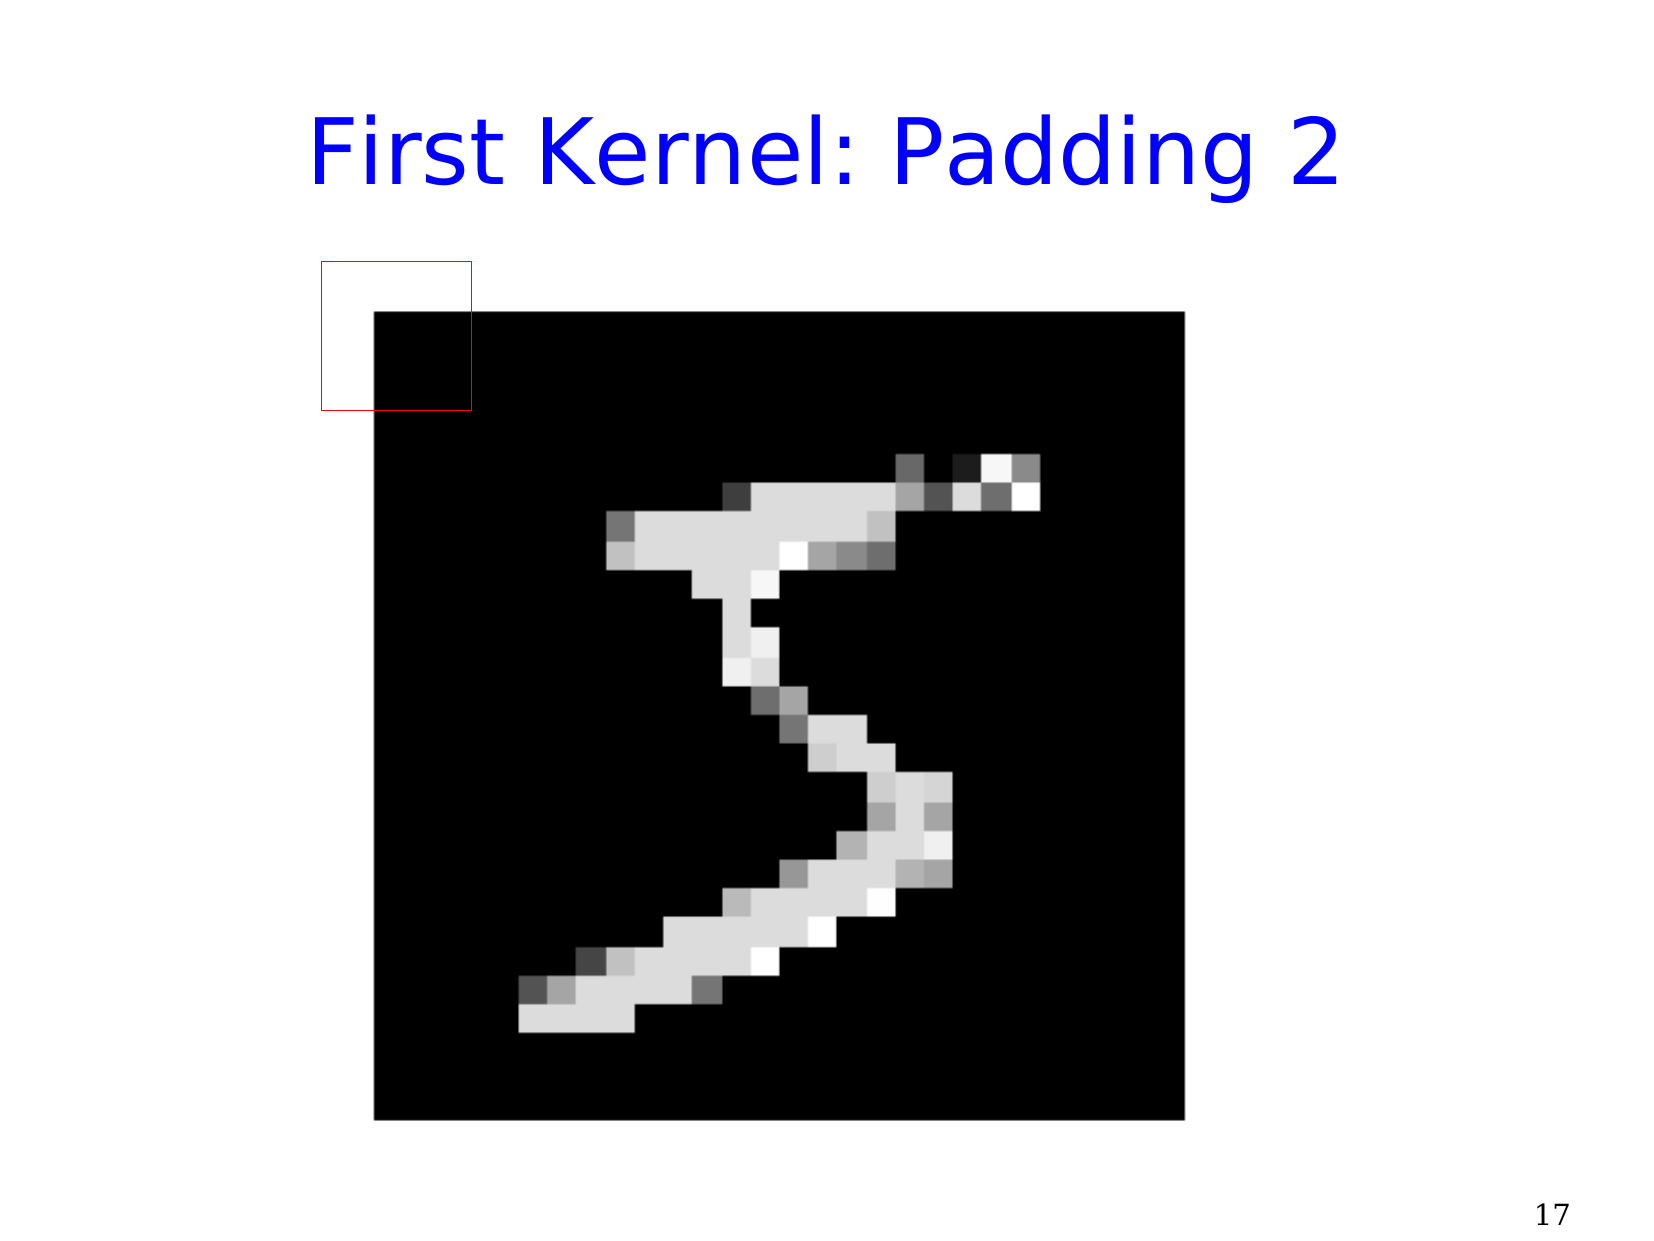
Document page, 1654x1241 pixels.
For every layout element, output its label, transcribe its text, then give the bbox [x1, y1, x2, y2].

title First Kernel: Padding 2 [82, 49, 1571, 257]
picture [357, 299, 1203, 1132]
picture [357, 299, 471, 410]
